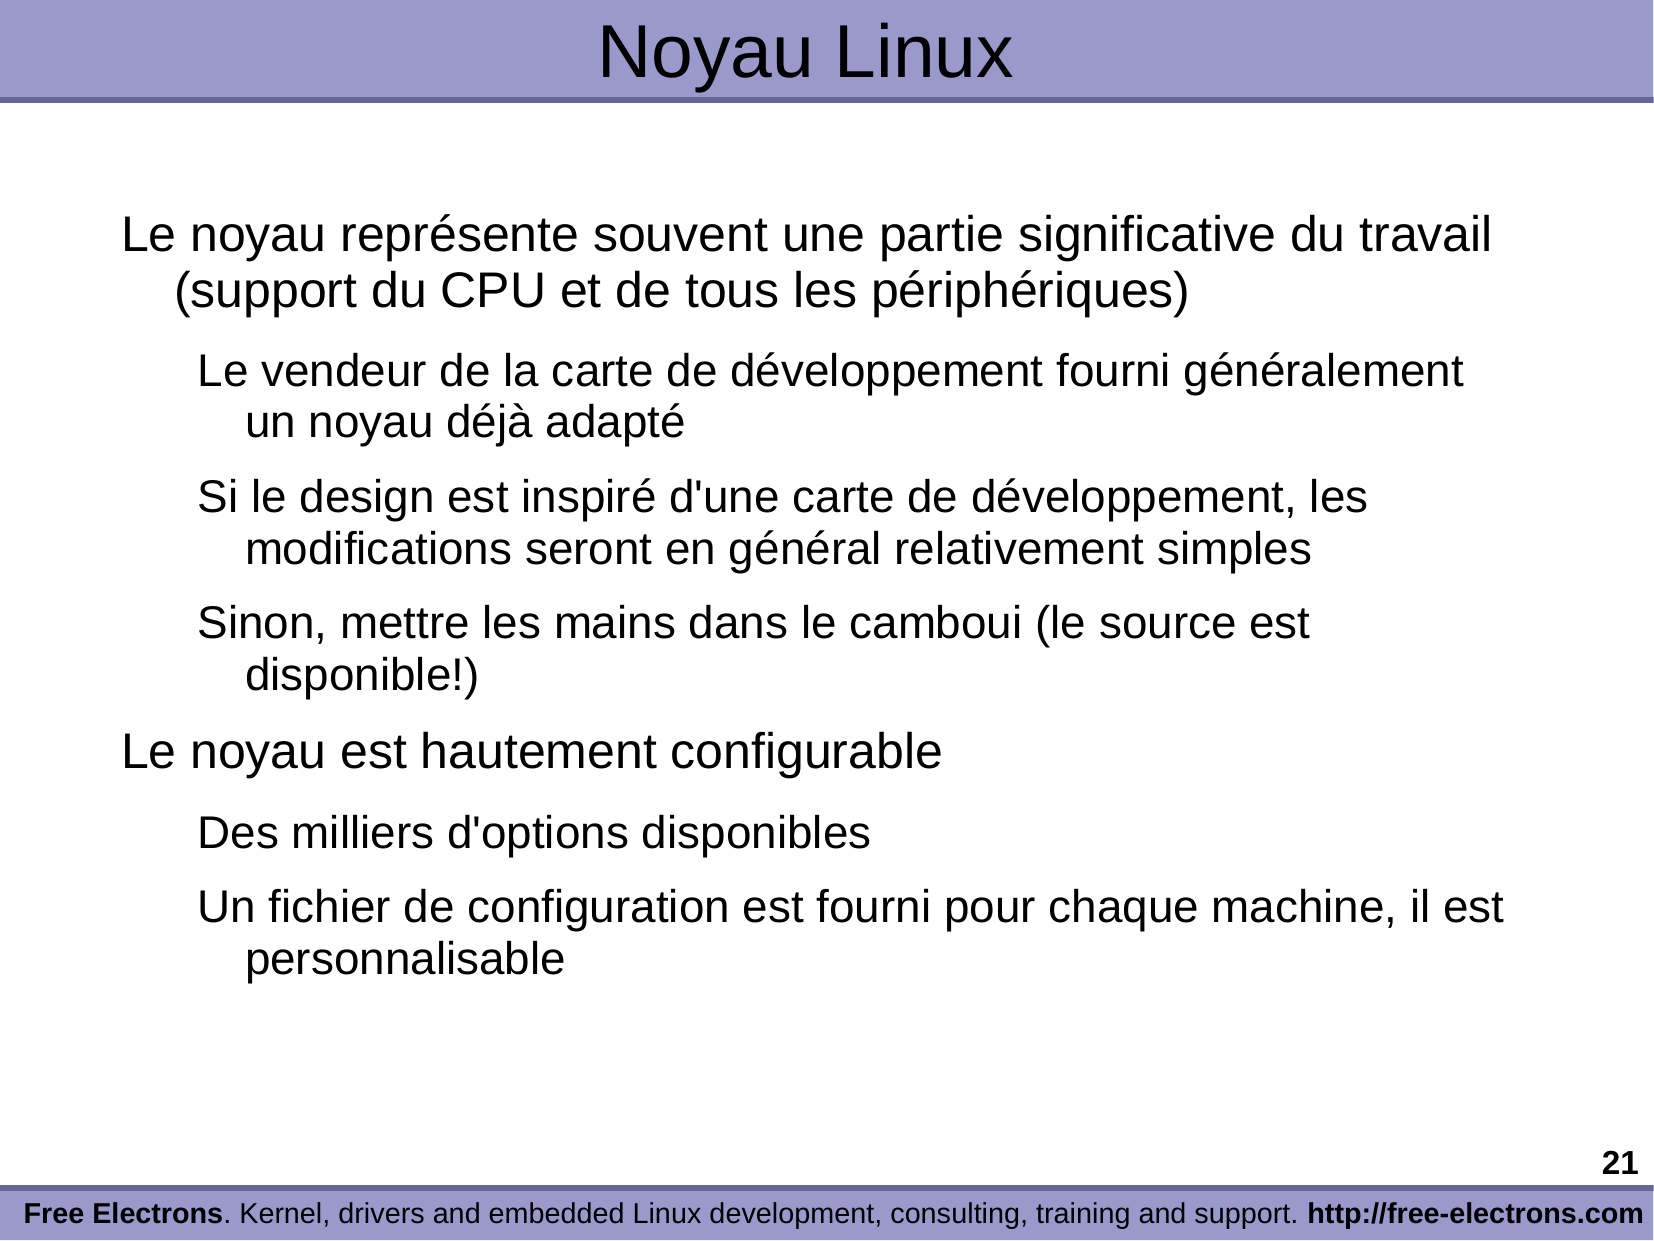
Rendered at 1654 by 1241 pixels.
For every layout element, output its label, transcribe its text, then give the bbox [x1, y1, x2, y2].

title Noyau Linux [60, 4, 1551, 98]
list Le noyau représente souvent une partie significative du travail (support du CPU et de tous les périphériques) Le vendeur de la carte de développement fourni généralement un noyau déjà adapté Si le design est inspiré d'une carte de développement, les modifications seront en général relativement simples Sinon, mettre les mains dans le camboui (le source est disponible!) Le noyau est hautement configurable Des milliers d'options disponibles Un fichier de configuration est fourni pour chaque machine, il est personnalisable [103, 206, 1516, 1057]
